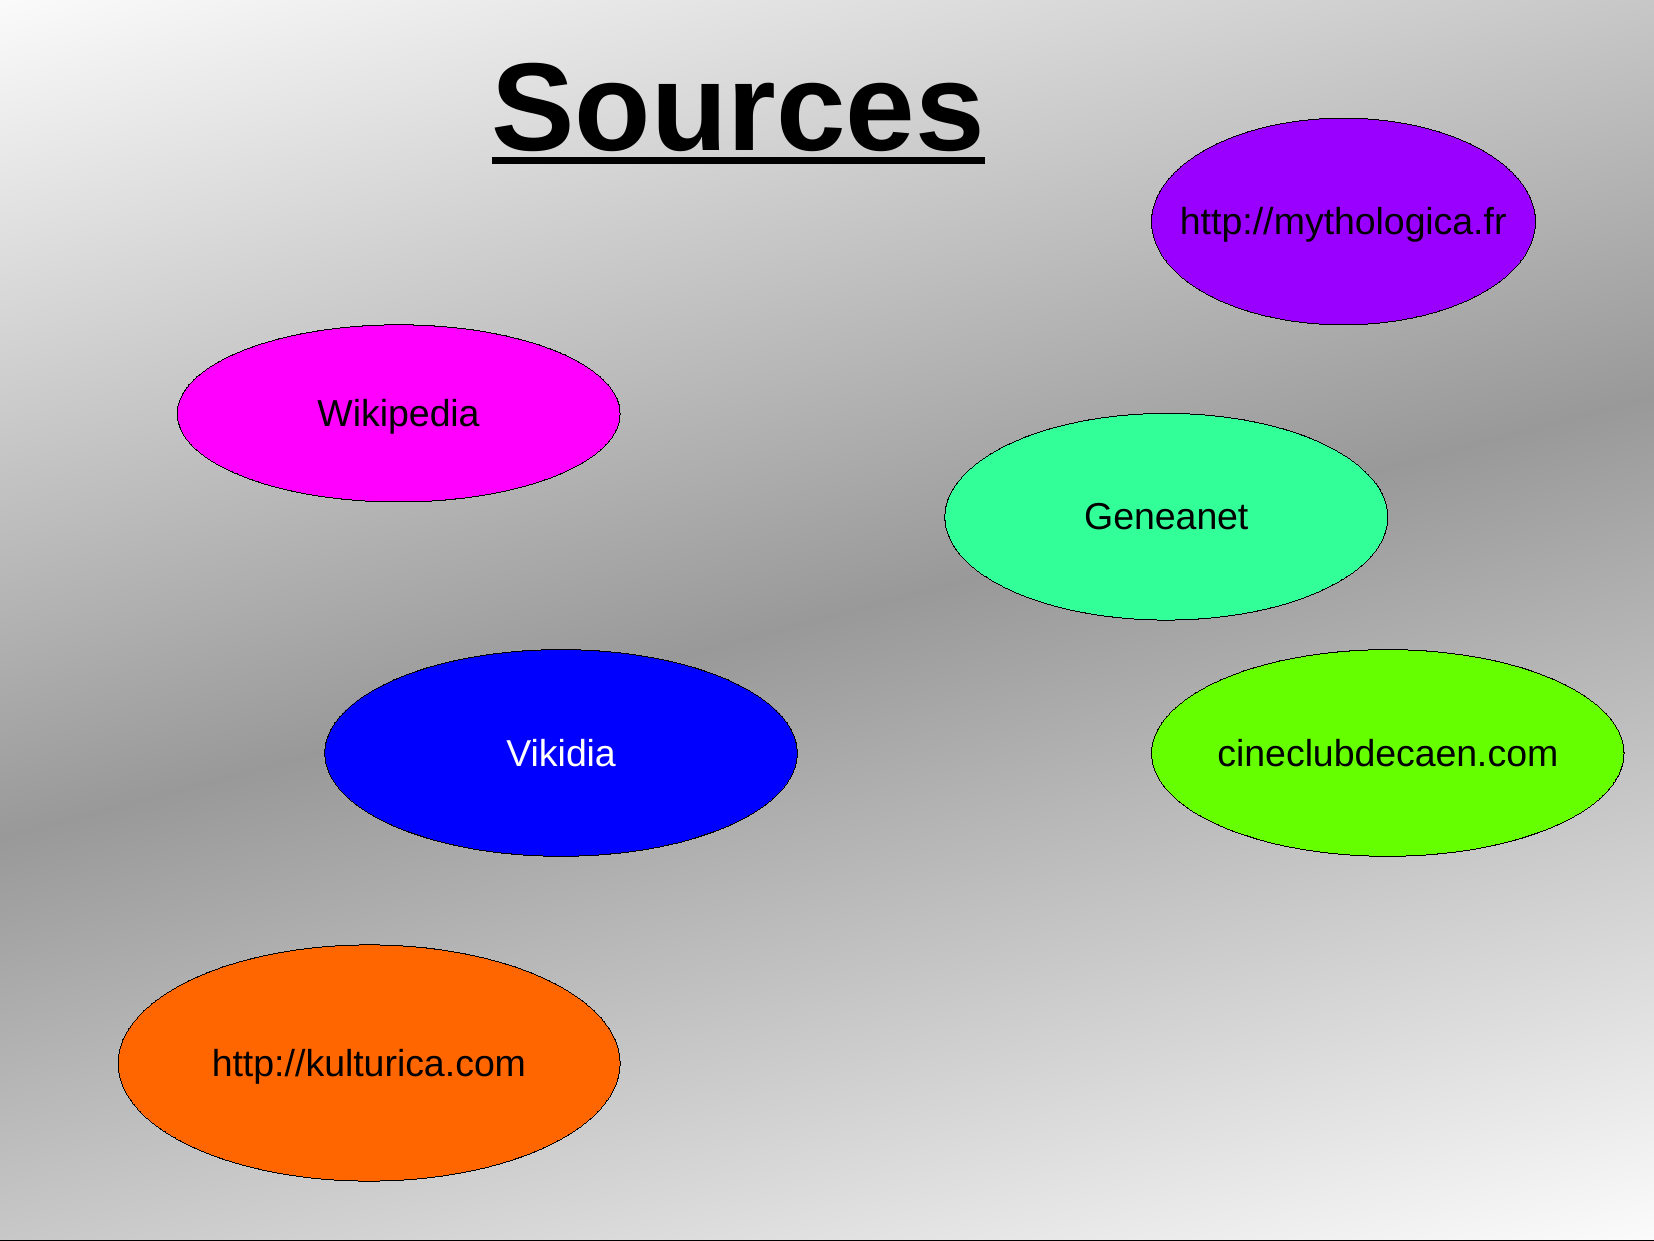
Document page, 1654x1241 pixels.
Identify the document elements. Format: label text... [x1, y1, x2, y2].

text_box http://kulturica.com [118, 944, 621, 1182]
text_box Wikipedia [177, 324, 621, 502]
text_box Sources [295, 29, 1182, 185]
text_box cineclubdecaen.com [1151, 649, 1625, 857]
text_box [0, 0, 1654, 1241]
text_box Geneanet [944, 413, 1388, 621]
text_box http://mythologica.fr [1151, 118, 1536, 325]
text_box Vikidia [324, 649, 798, 857]
